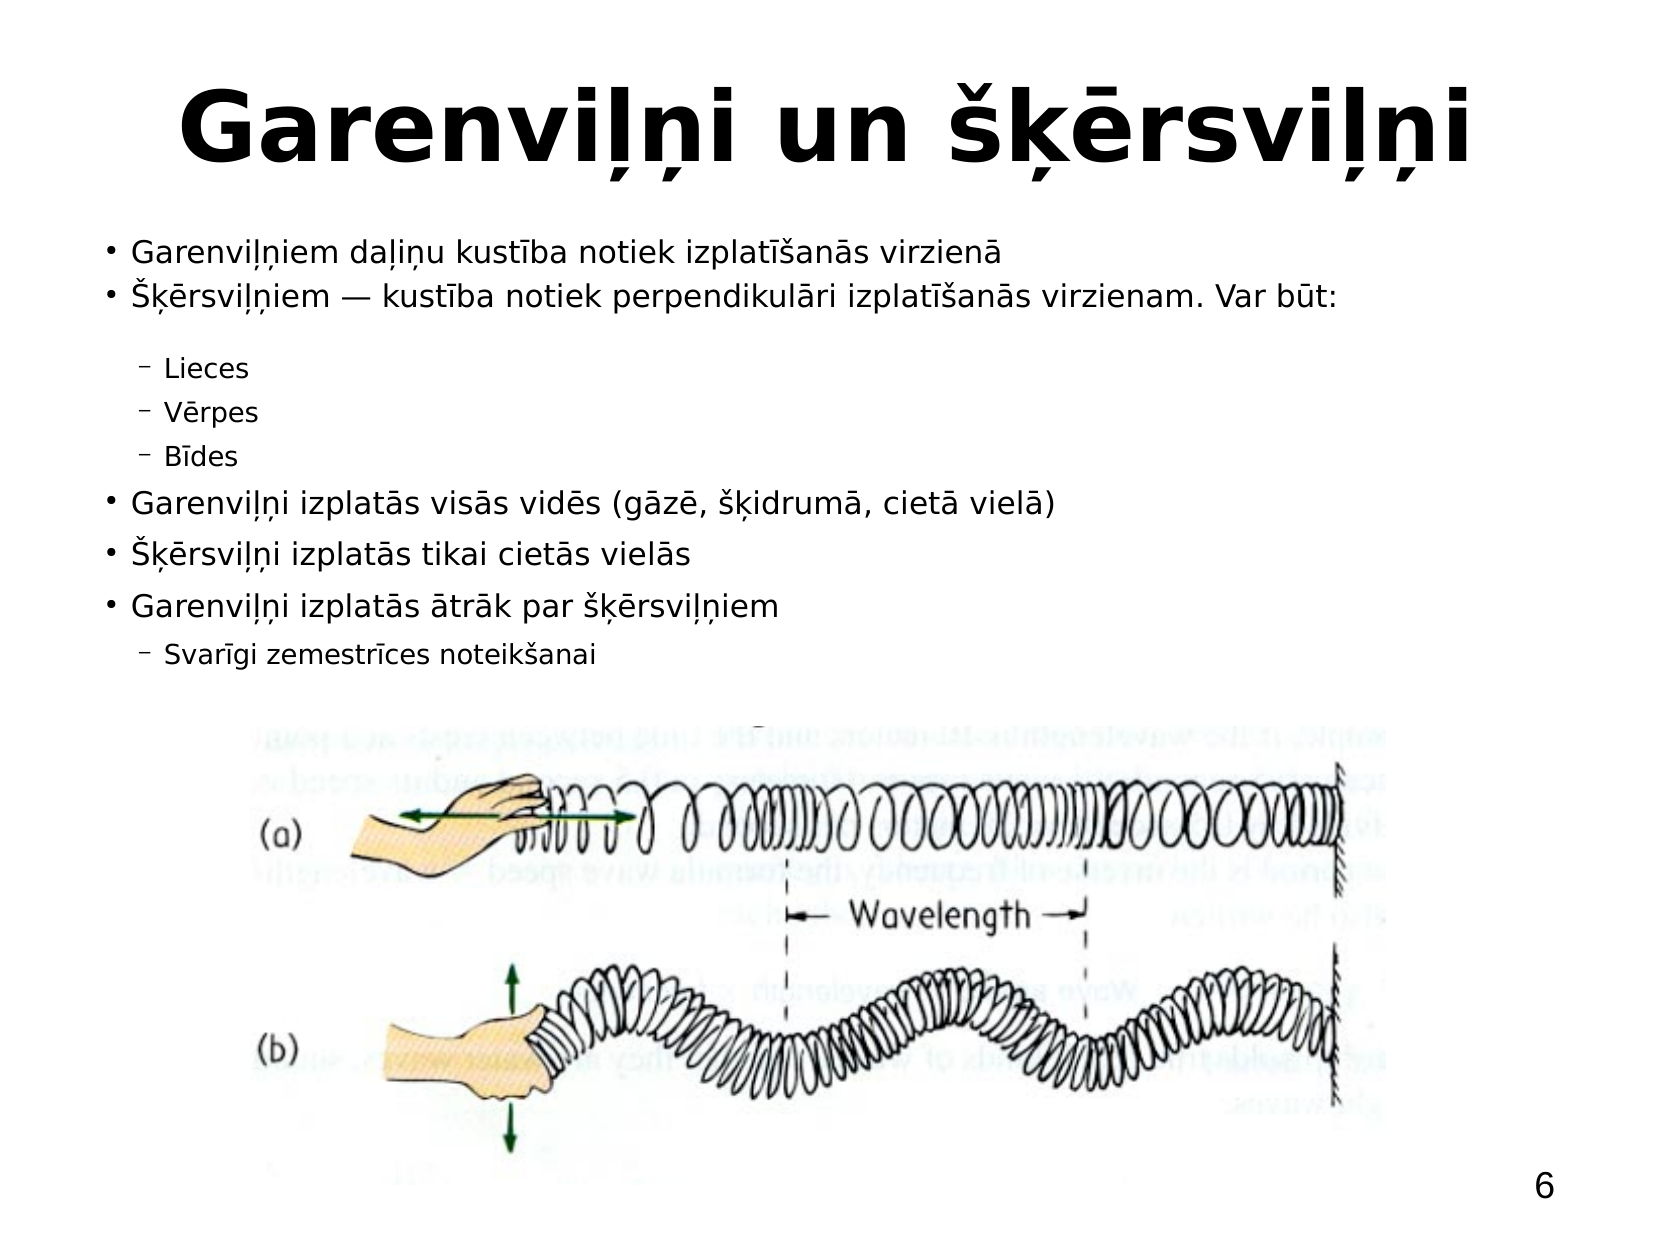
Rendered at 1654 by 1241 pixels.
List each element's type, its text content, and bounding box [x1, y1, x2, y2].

list Garenviļņiem daļiņu kustība notiek izplatīšanās virzienā Šķērsviļņiem — kustība notiek perpendikulāri izplatīšanās virzienam. Var būt: Lieces Vērpes Bīdes Garenviļņi izplatās visās vidēs (gāzē, šķidrumā, cietā vielā) Šķērsviļņi izplatās tikai cietās vielās Garenviļņi izplatās ātrāk par šķērsviļņiem Svarīgi zemestrīces noteikšanai [82, 225, 1538, 683]
picture [235, 726, 1386, 1185]
title Garenviļņi un šķērsviļņi [82, 49, 1571, 196]
